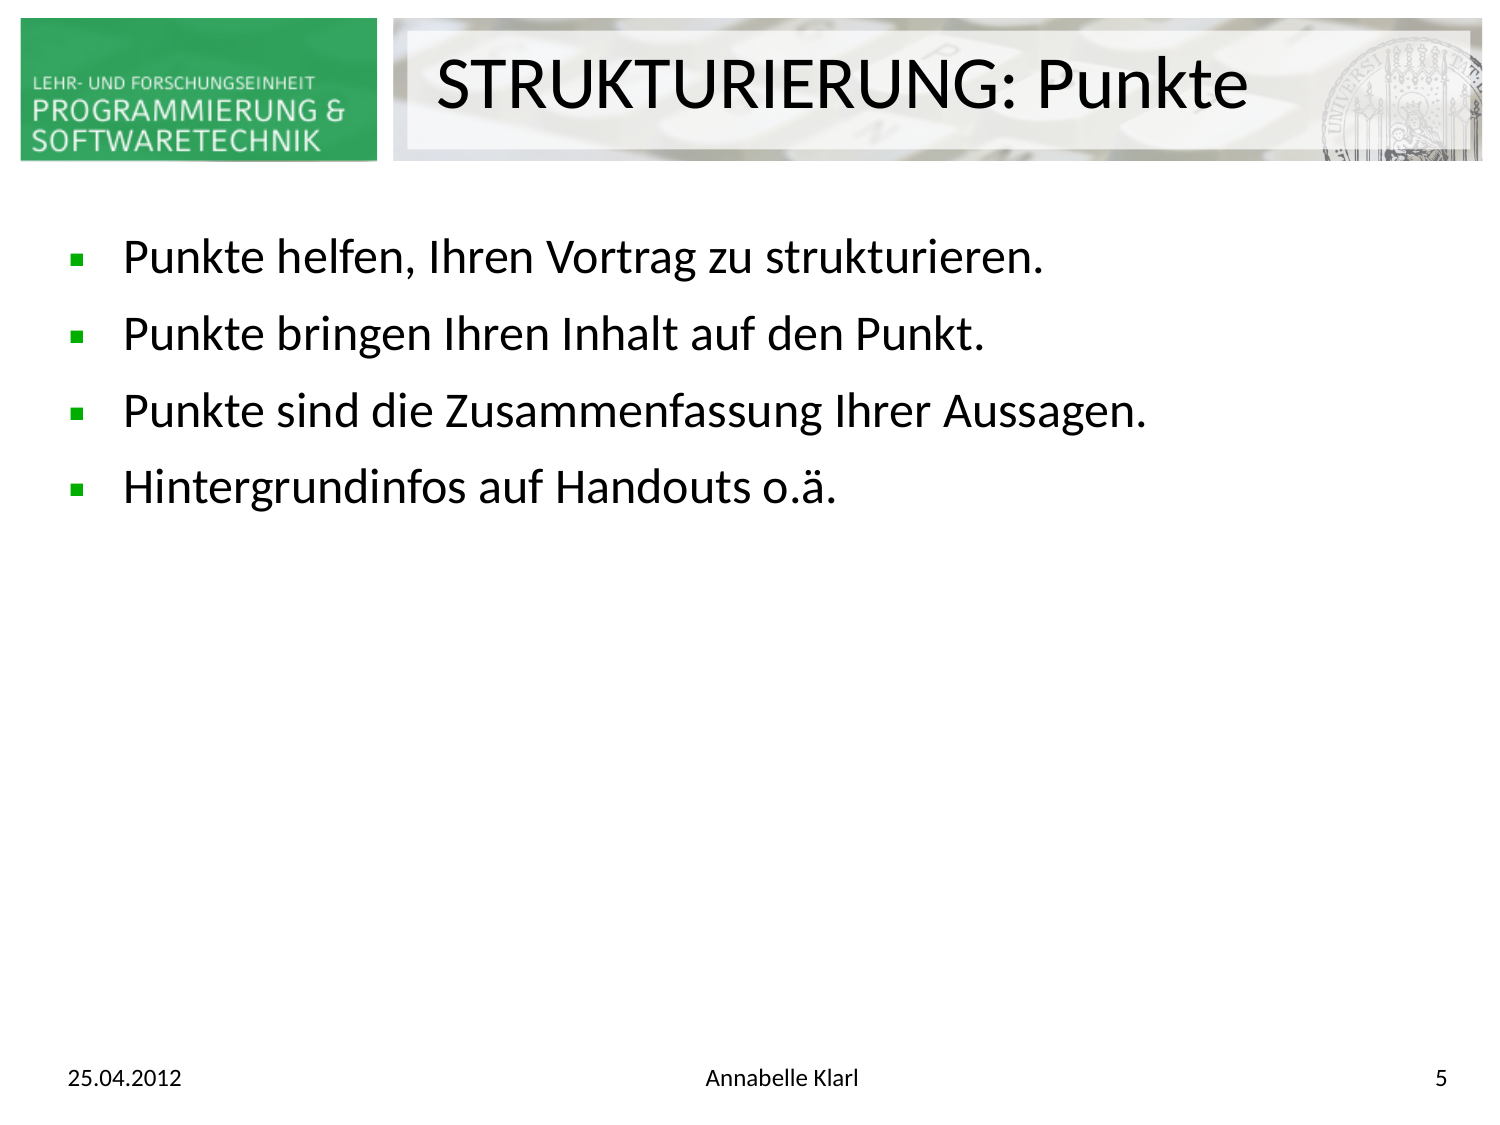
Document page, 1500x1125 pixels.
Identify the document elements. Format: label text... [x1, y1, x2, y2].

picture [20, 18, 240, 162]
list Punkte helfen, Ihren Vortrag zu strukturieren. Punkte bringen Ihren Inhalt auf den Punkt. Punkte sind die Zusammenfassung Ihrer Aussagen. Hintergrundinfos auf Handouts o.ä. [52, 236, 1447, 1006]
title STRUKTURIERUNG: Punkte [407, 30, 1471, 150]
